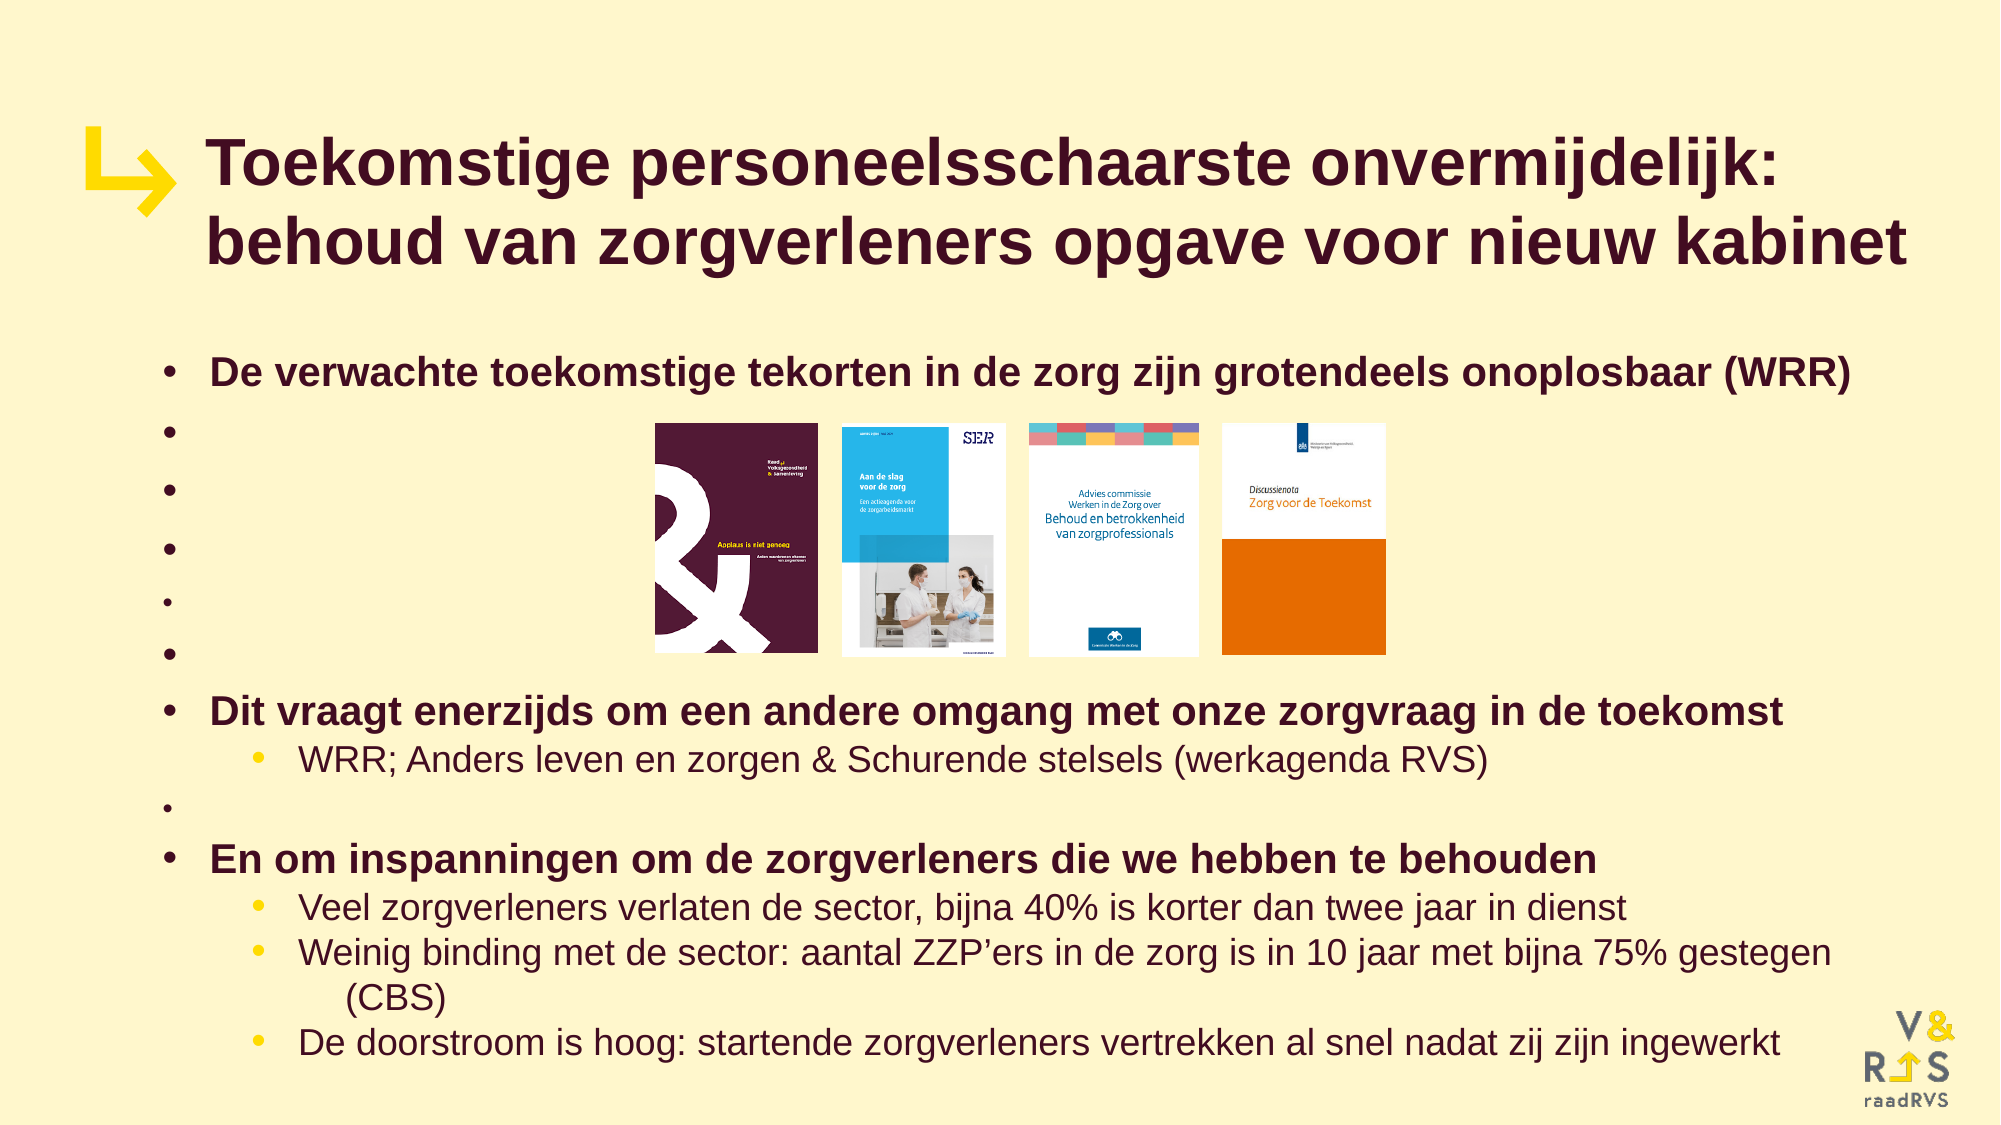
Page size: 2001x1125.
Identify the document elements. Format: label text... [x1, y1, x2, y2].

picture [655, 423, 818, 653]
title Toekomstige personeelsschaarste onvermijdelijk: behoud van zorgverleners opgave voor nieuw kabinet [205, 118, 2000, 288]
picture [1222, 423, 1386, 655]
picture [842, 423, 1006, 657]
text_box De verwachte toekomstige tekorten in de zorg zijn grotendeels onoplosbaar (WRR) Dit vraagt enerzijds om een andere omgang met onze zorgvraag in de toekomst WRR; Anders leven en zorgen & Schurende stelsels (werkagenda RVS) En om inspanningen om de zorgverleners die we hebben te behouden Veel zorgverleners verlaten de sector, bijna 40% is korter dan twee jaar in dienst Weinig binding met de sector: aantal ZZP’ers in de zorg is in 10 jaar met bijna 75% gestegen (CBS) De doorstroom is hoog: startende zorgverleners vertrekken al snel nadat zij zijn ingewerkt [147, 343, 1956, 1023]
picture [1029, 423, 1199, 657]
